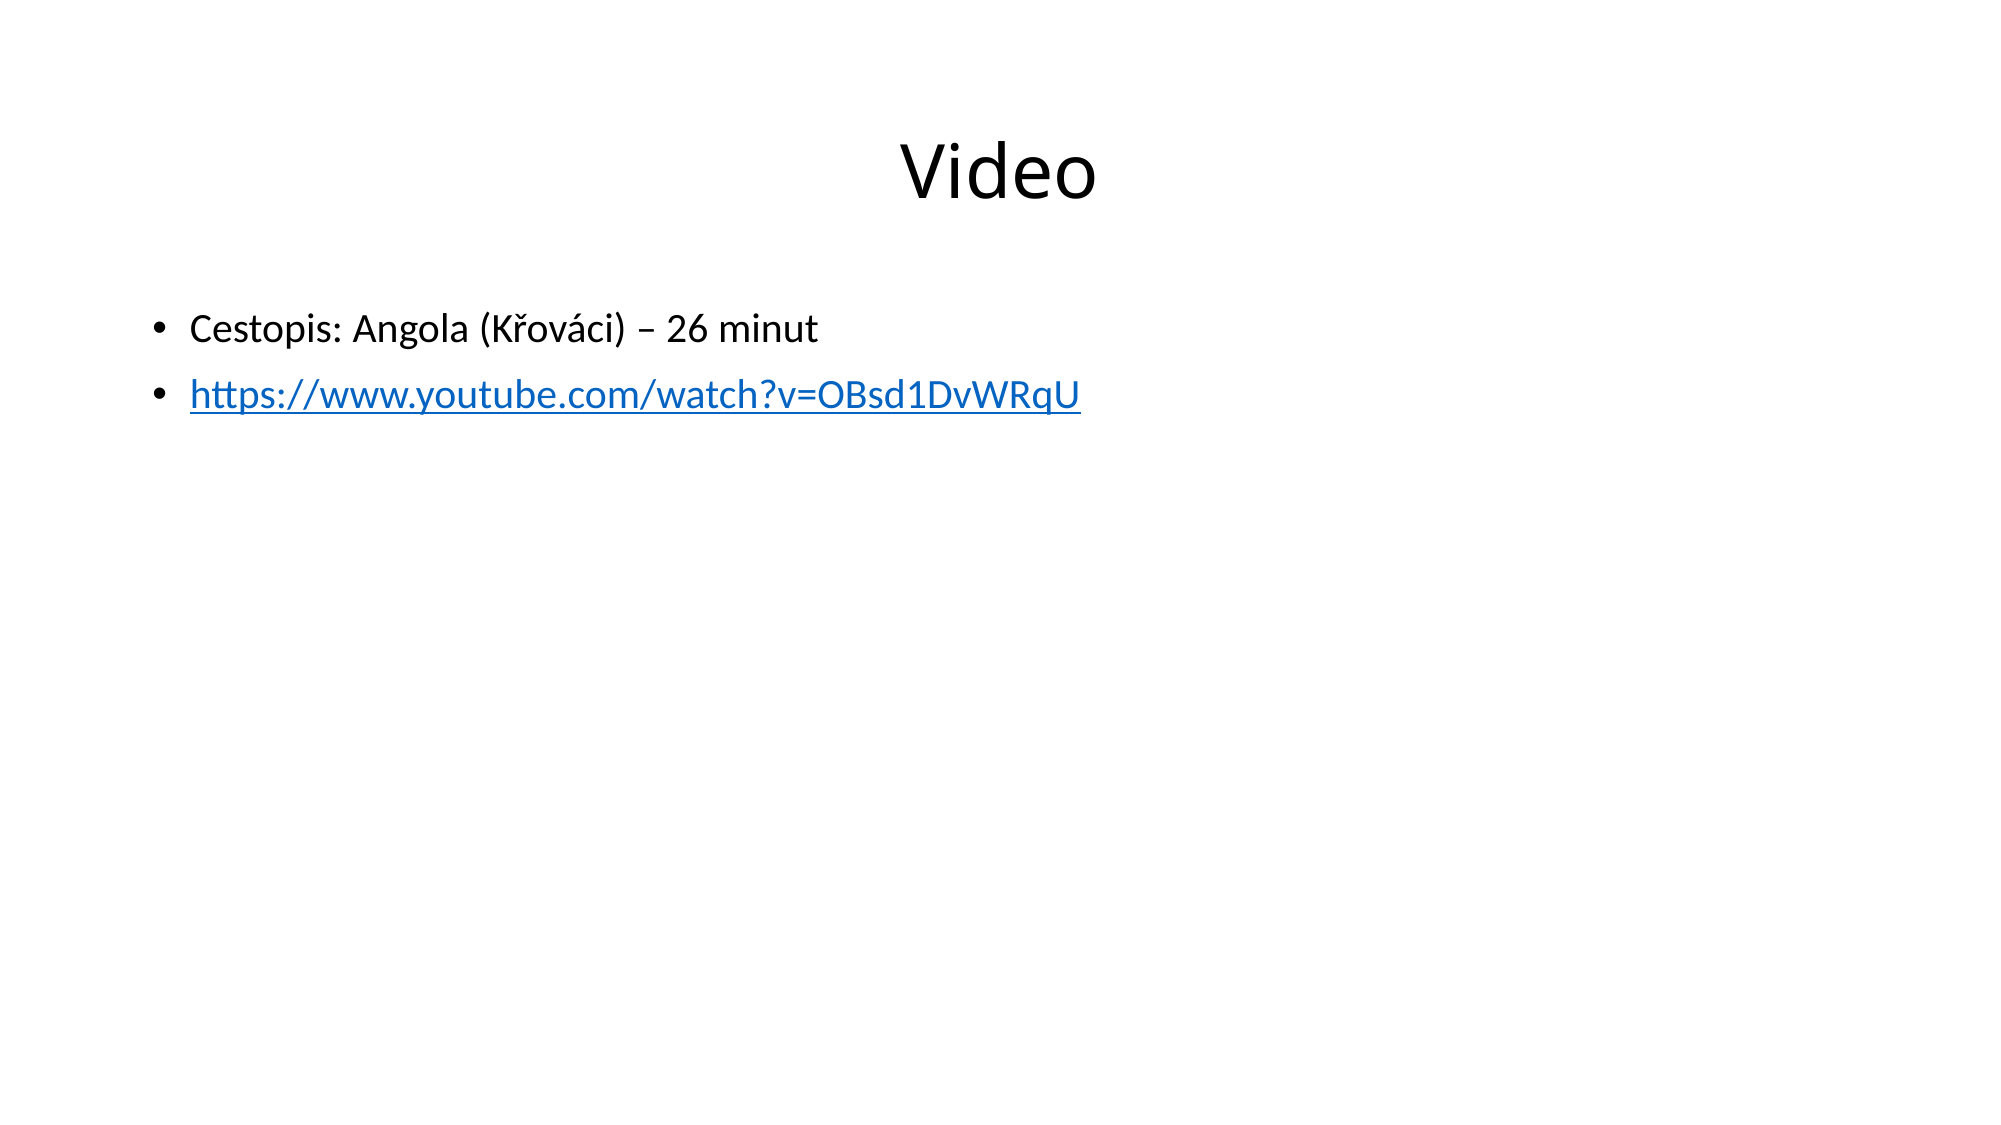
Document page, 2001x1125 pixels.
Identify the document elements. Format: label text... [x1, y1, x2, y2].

title Video [137, 59, 1863, 278]
list Cestopis: Angola (Křováci) – 26 minut https://www.youtube.com/watch?v=OBsd1DvWRqU [137, 299, 1863, 1014]
